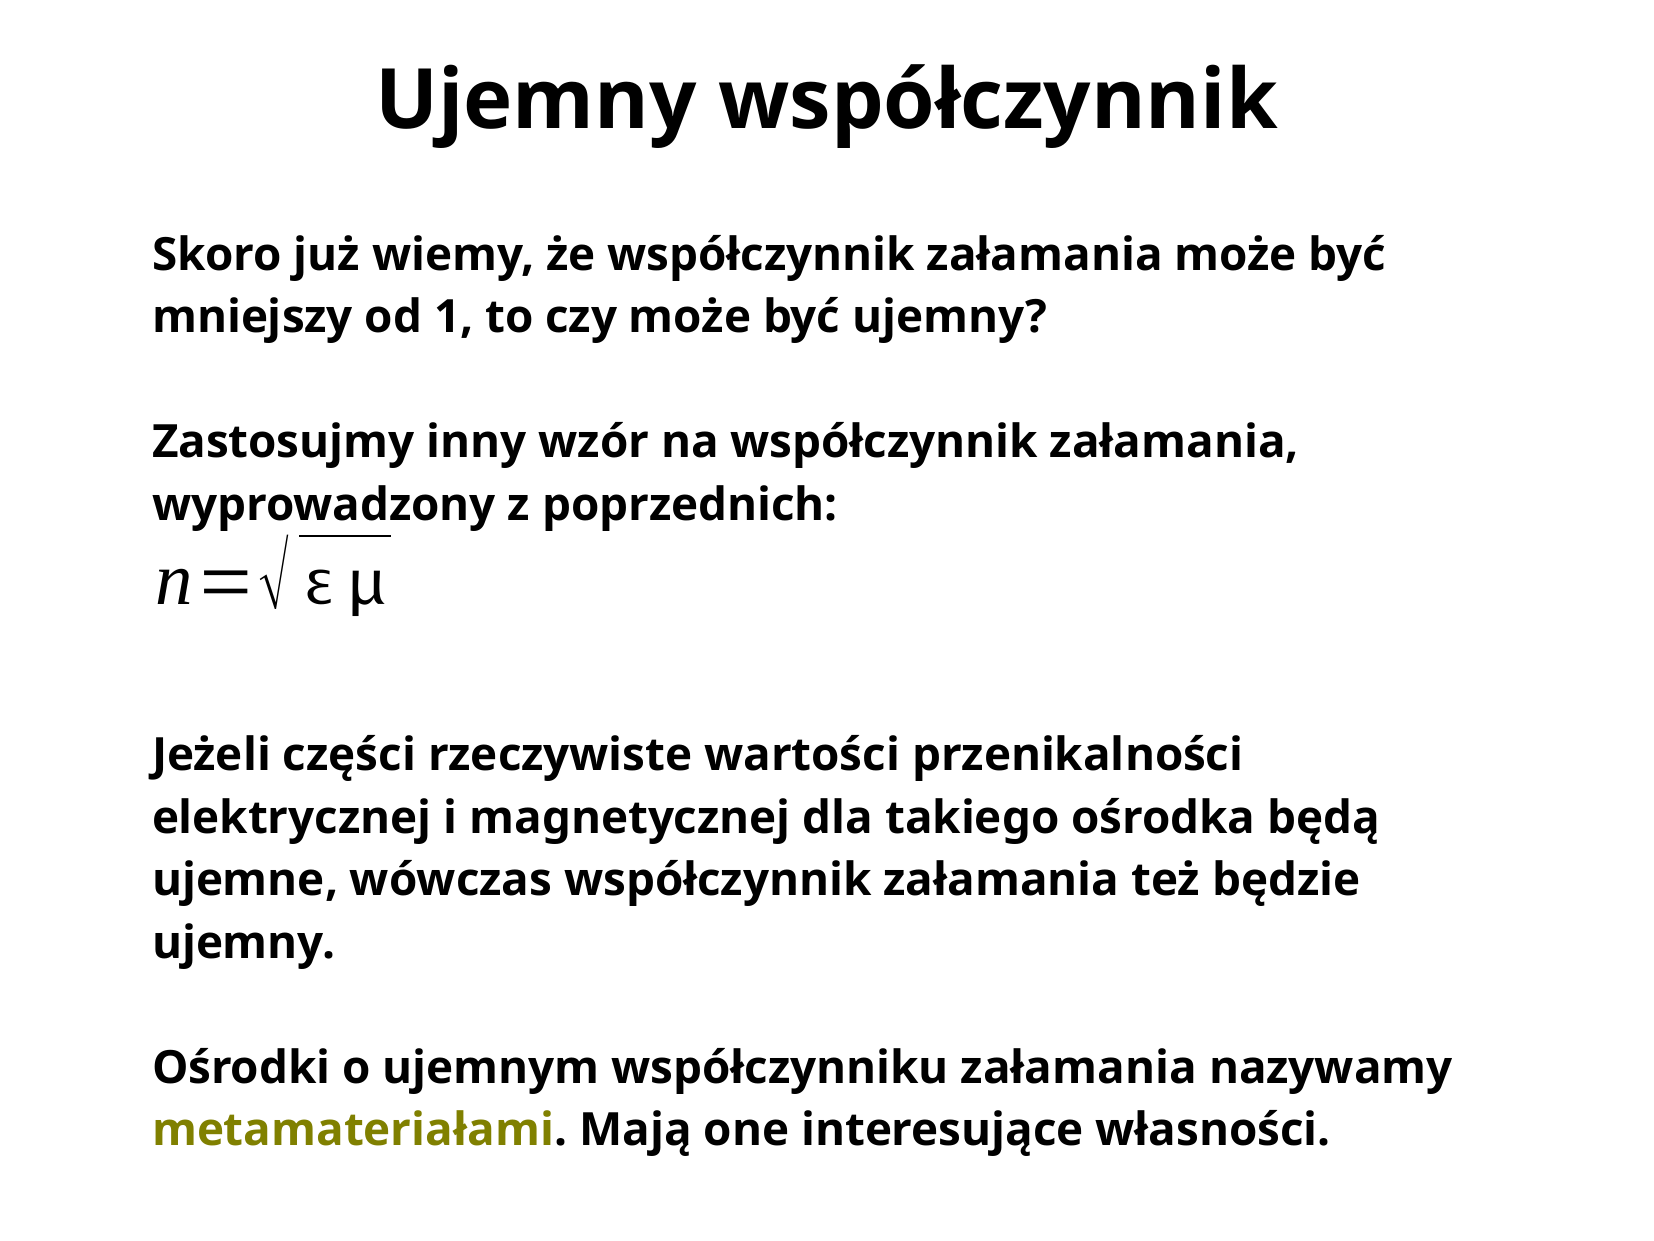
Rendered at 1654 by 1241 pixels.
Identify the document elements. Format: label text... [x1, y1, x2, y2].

chart [147, 531, 398, 621]
title Ujemny współczynnik [82, 43, 1571, 263]
text_box Skoro już wiemy, że współczynnik załamania może być mniejszy od 1, to czy może być ujemny? Zastosujmy inny wzór na współczynnik załamania, wyprowadzony z poprzednich: Jeżeli części rzeczywiste wartości przenikalności elektrycznej i magnetycznej dla takiego ośrodka będą ujemne, wówczas współczynnik załamania też będzie ujemny. Ośrodki o ujemnym współczynniku załamania nazywamy metamateriałami. Mają one interesujące własności. [137, 213, 1536, 1003]
